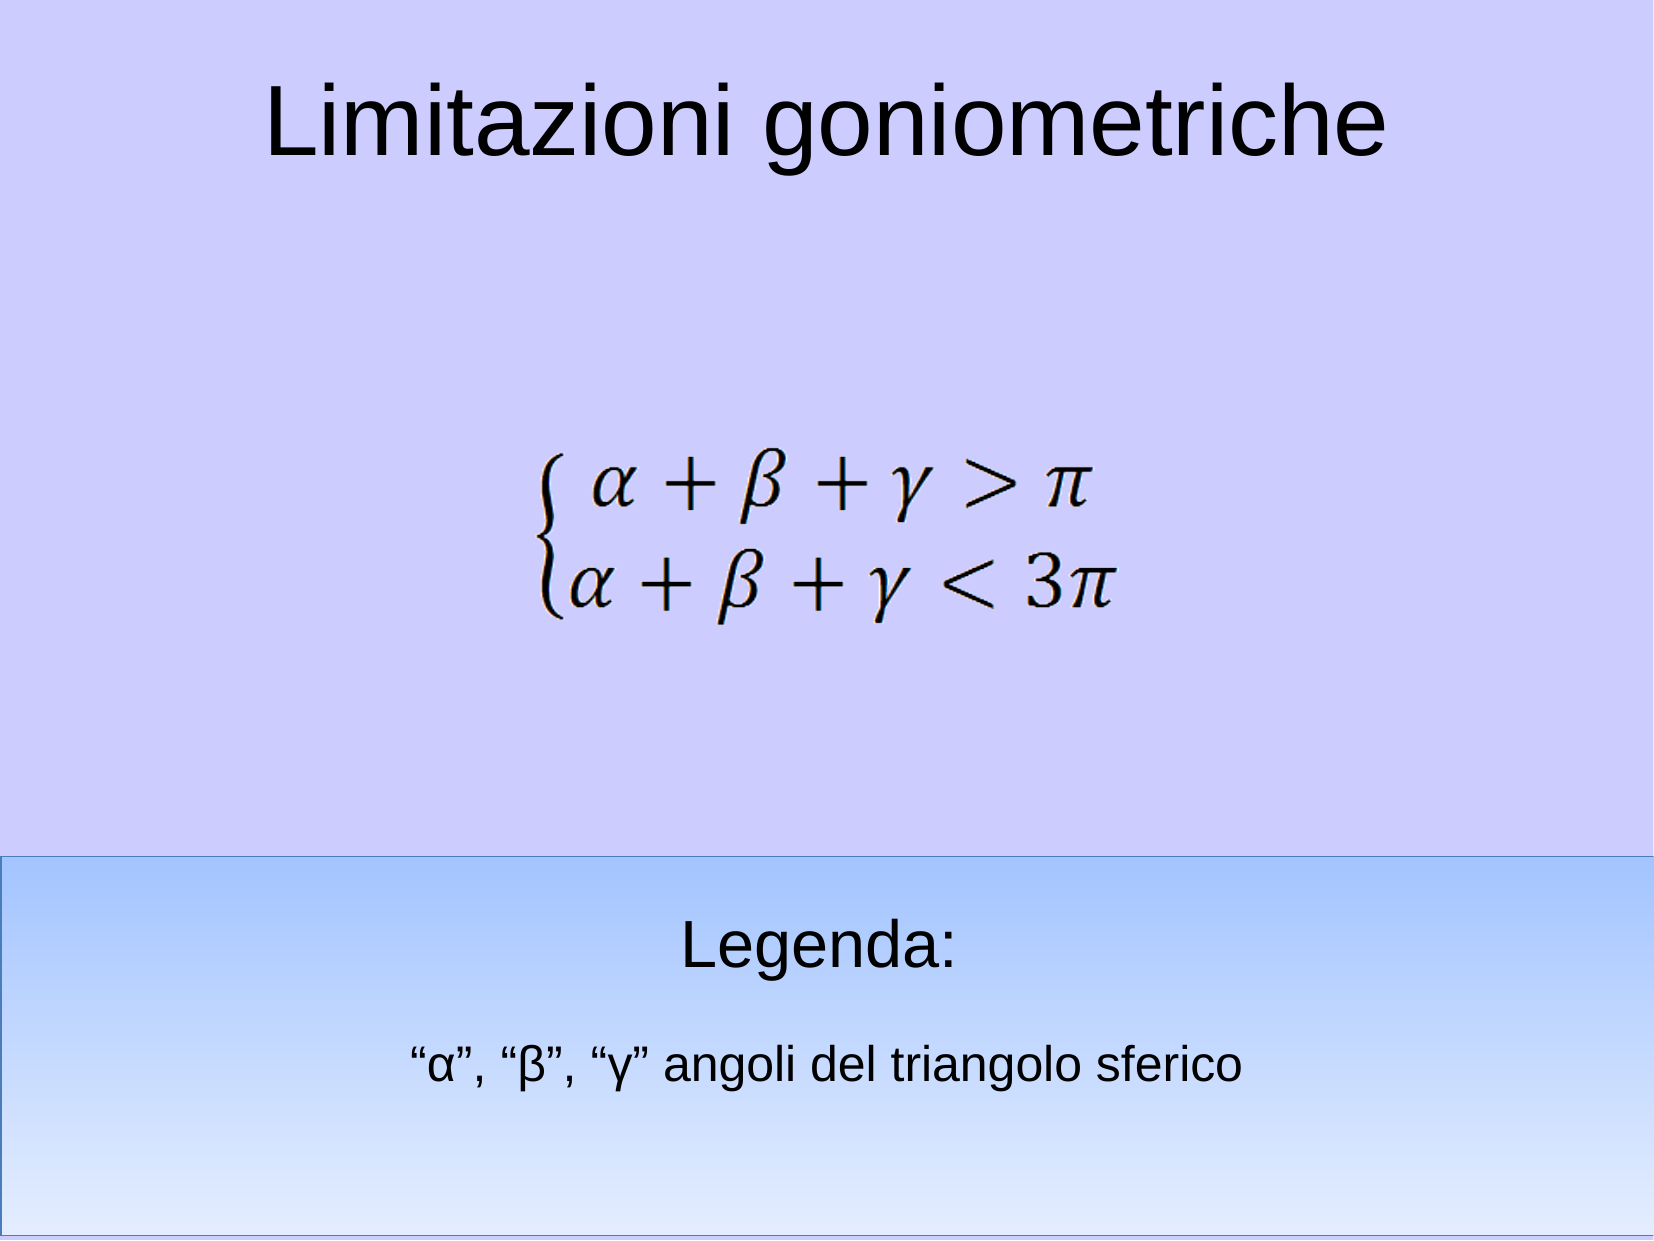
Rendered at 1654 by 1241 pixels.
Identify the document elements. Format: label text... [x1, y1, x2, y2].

text_box [0, 856, 1654, 1236]
picture [534, 436, 1119, 641]
text_box “α”, “β”, “γ” angoli del triangolo sferico [303, 1028, 1351, 1100]
text_box Legenda: [665, 898, 989, 990]
text_box Limitazioni goniometriche [124, 17, 1530, 225]
